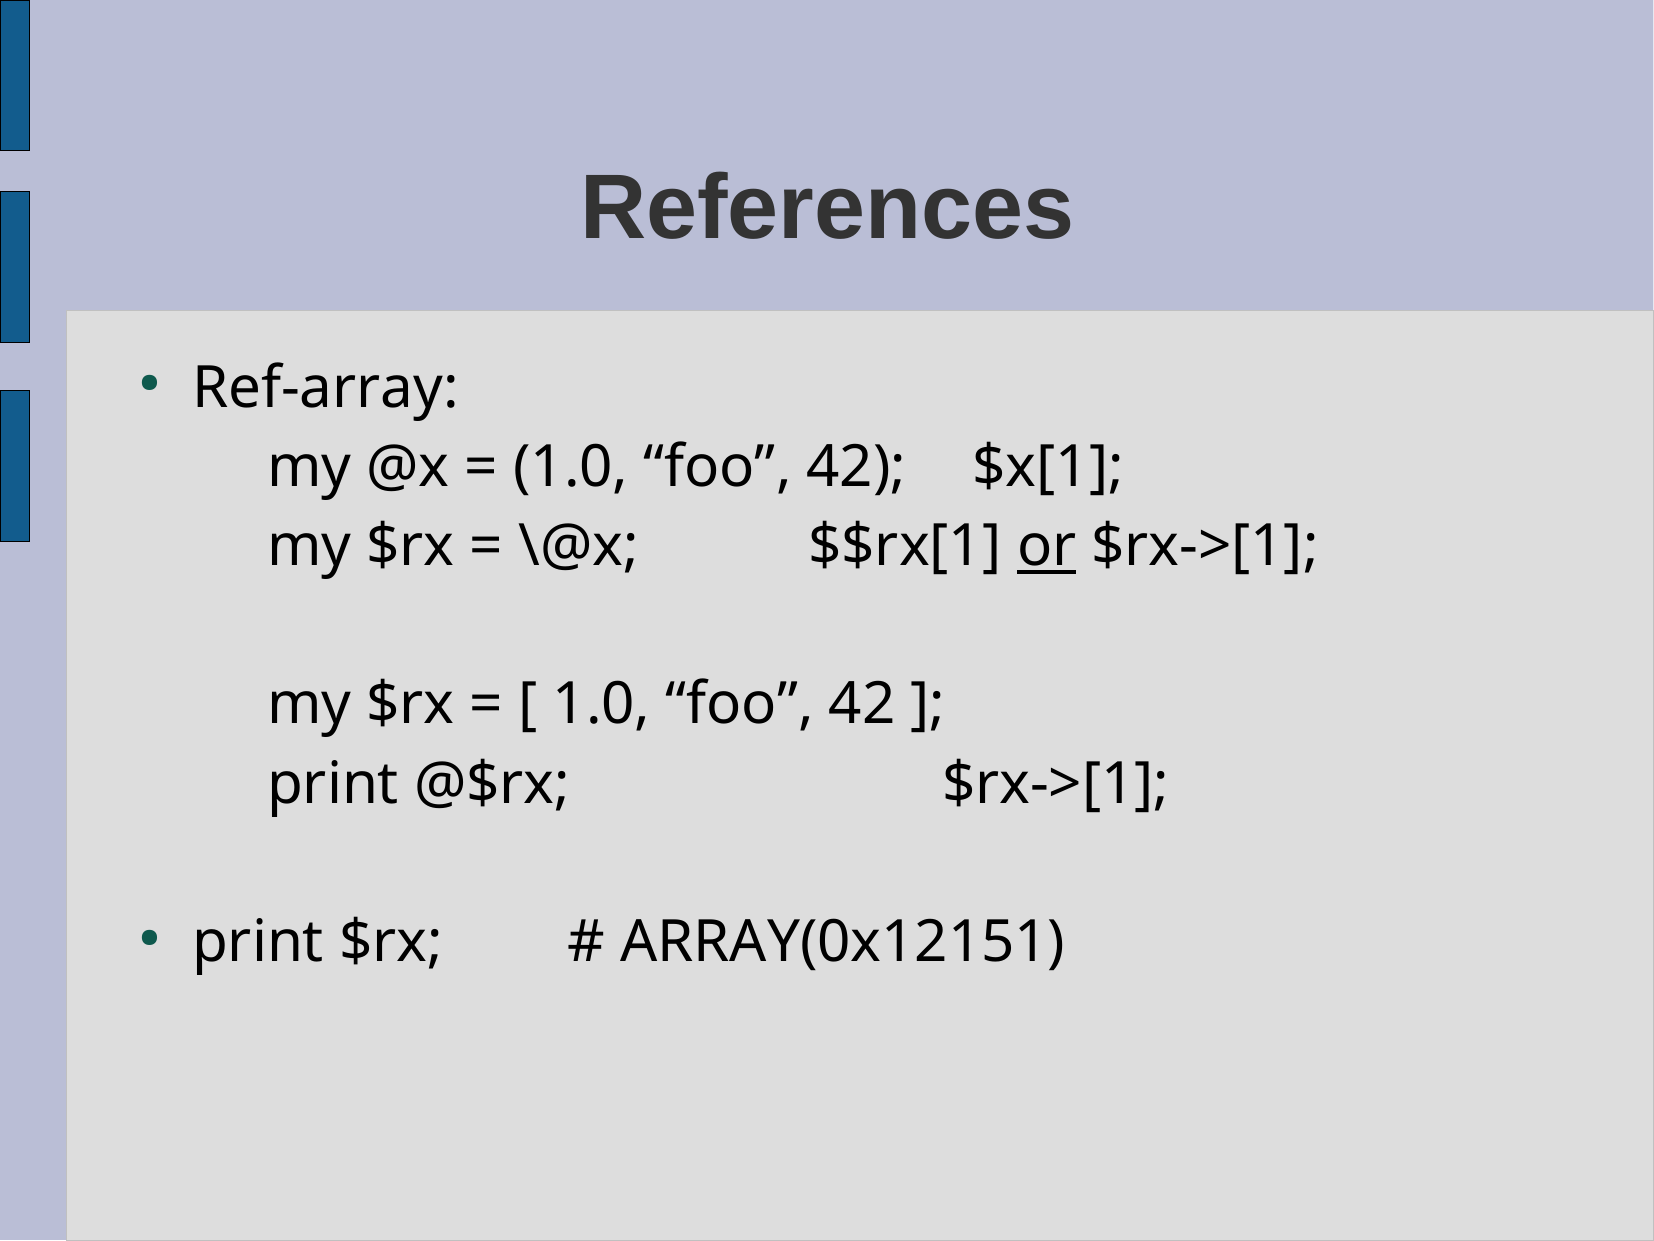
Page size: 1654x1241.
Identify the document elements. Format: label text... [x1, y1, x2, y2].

title References [121, 102, 1534, 311]
list Ref-array: my @x = (1.0, “foo”, 42); $x[1]; my $rx = \@x; $$rx[1] or $rx->[1]; my $rx = [ 1.0, “foo”, 42 ]; print @$rx; $rx->[1]; print $rx; # ARRAY(0x12151) [121, 344, 1534, 1202]
